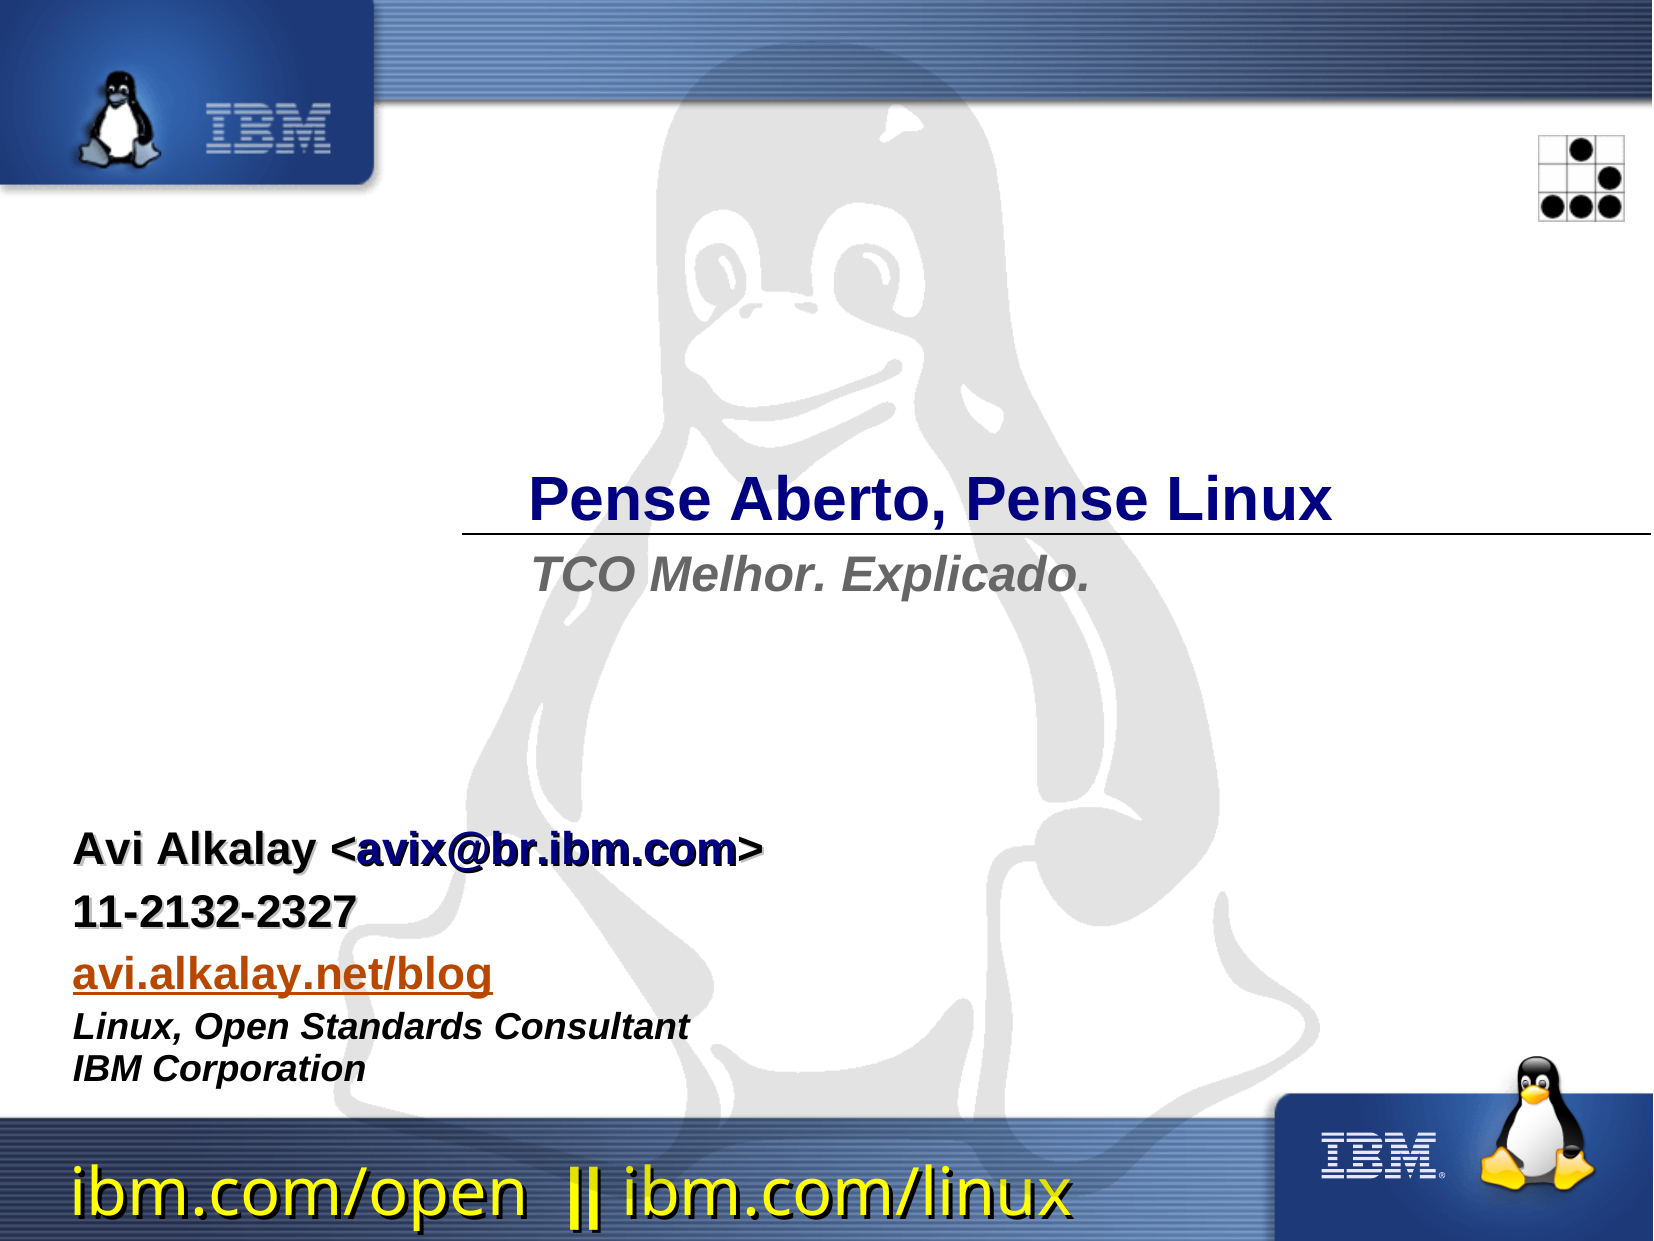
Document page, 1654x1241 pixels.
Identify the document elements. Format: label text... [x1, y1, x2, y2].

text_box Avi Alkalay <avix@br.ibm.com> 11-2132-2327 avi.alkalay.net/blog [58, 812, 810, 1008]
picture [0, 0, 1653, 1241]
text_box Linux, Open Standards Consultant IBM Corporation [58, 1010, 784, 1142]
text_box Pense Aberto, Pense Linux [513, 535, 1415, 661]
text_box TCO Melhor. Explicado. [515, 538, 1327, 668]
text_box Pense Aberto, Pense Linux [513, 452, 1415, 533]
